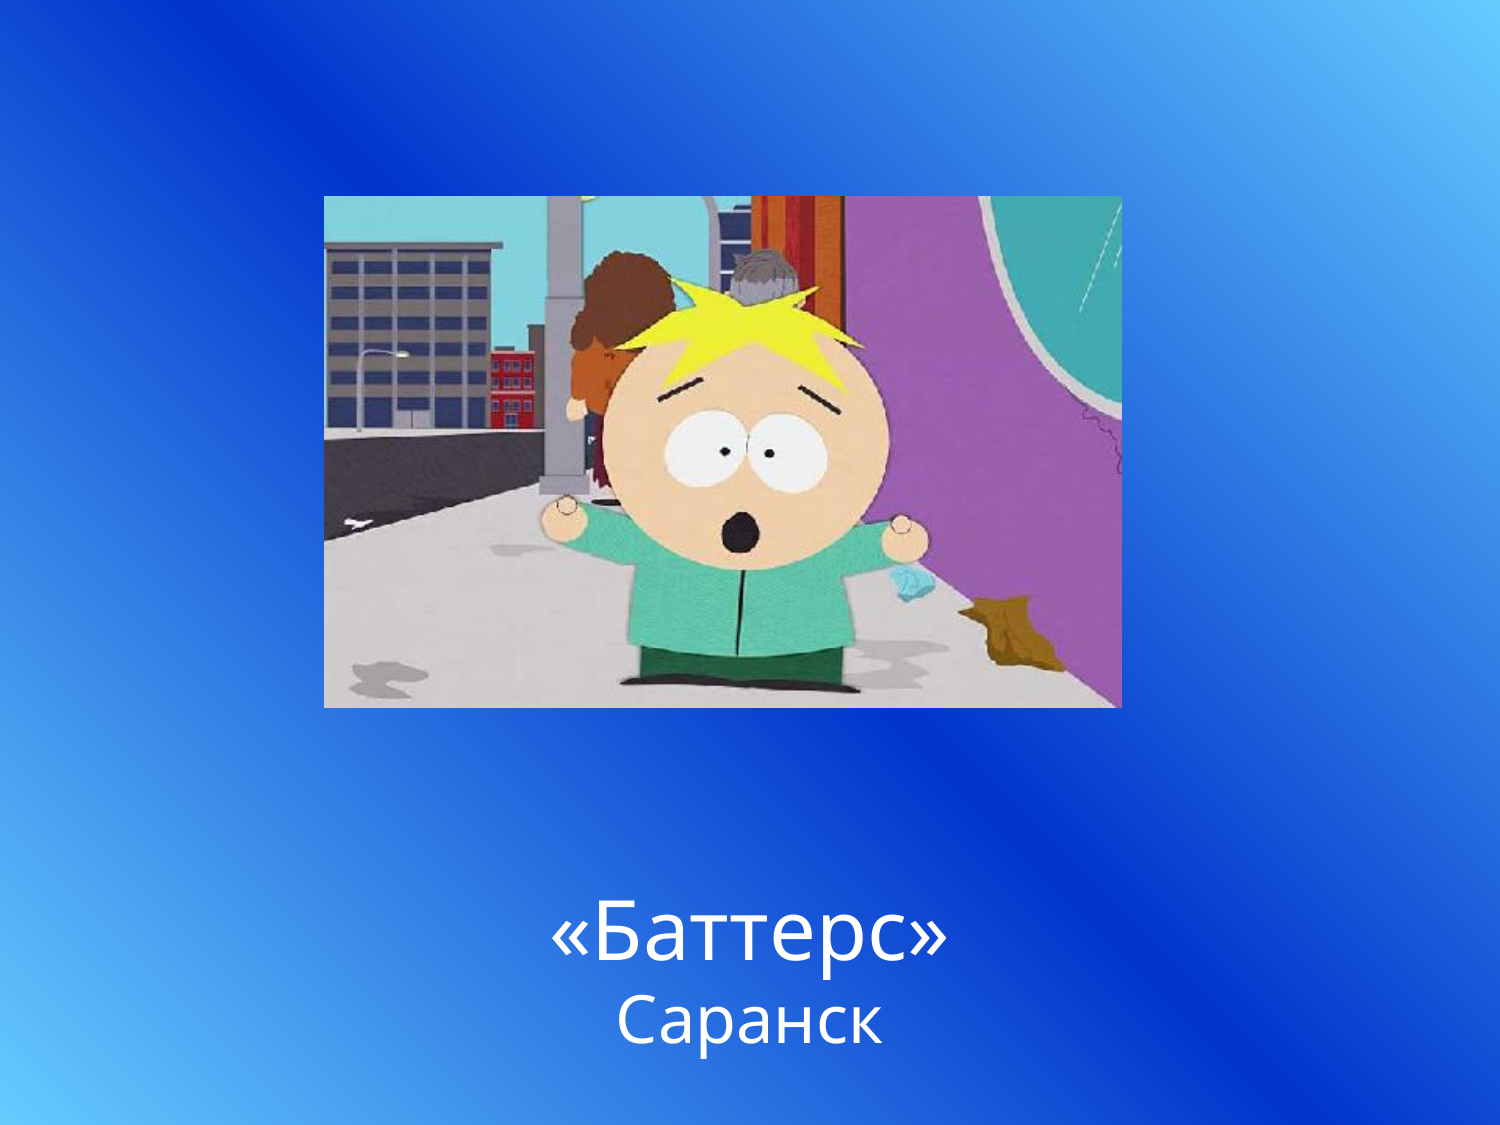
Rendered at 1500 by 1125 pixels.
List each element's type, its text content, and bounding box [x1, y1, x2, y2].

picture [324, 196, 1122, 708]
text_box «Баттерс» Саранск [112, 846, 1388, 1088]
